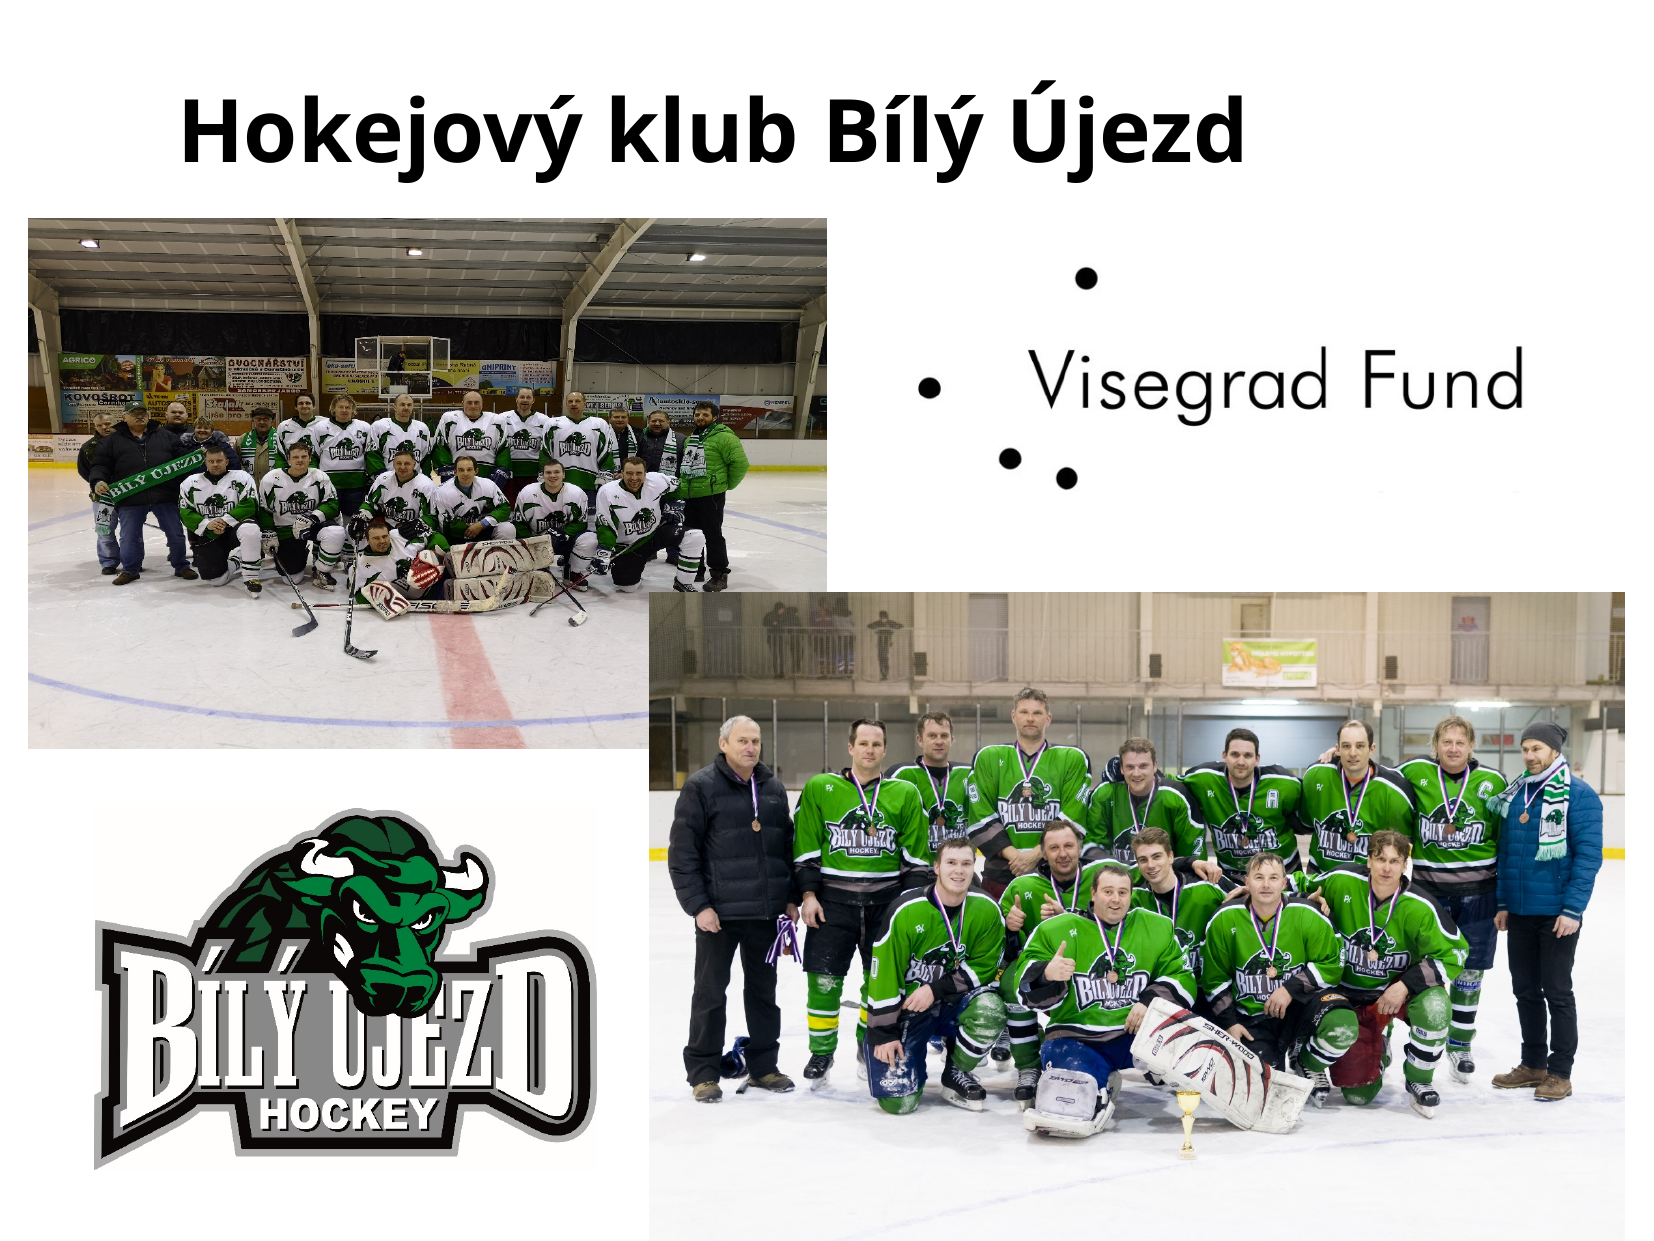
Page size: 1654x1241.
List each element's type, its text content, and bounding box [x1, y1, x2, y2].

picture [842, 225, 1583, 533]
title Hokejový klub Bílý Újezd [177, 74, 1625, 181]
picture [94, 809, 597, 1170]
picture [28, 218, 1625, 1241]
